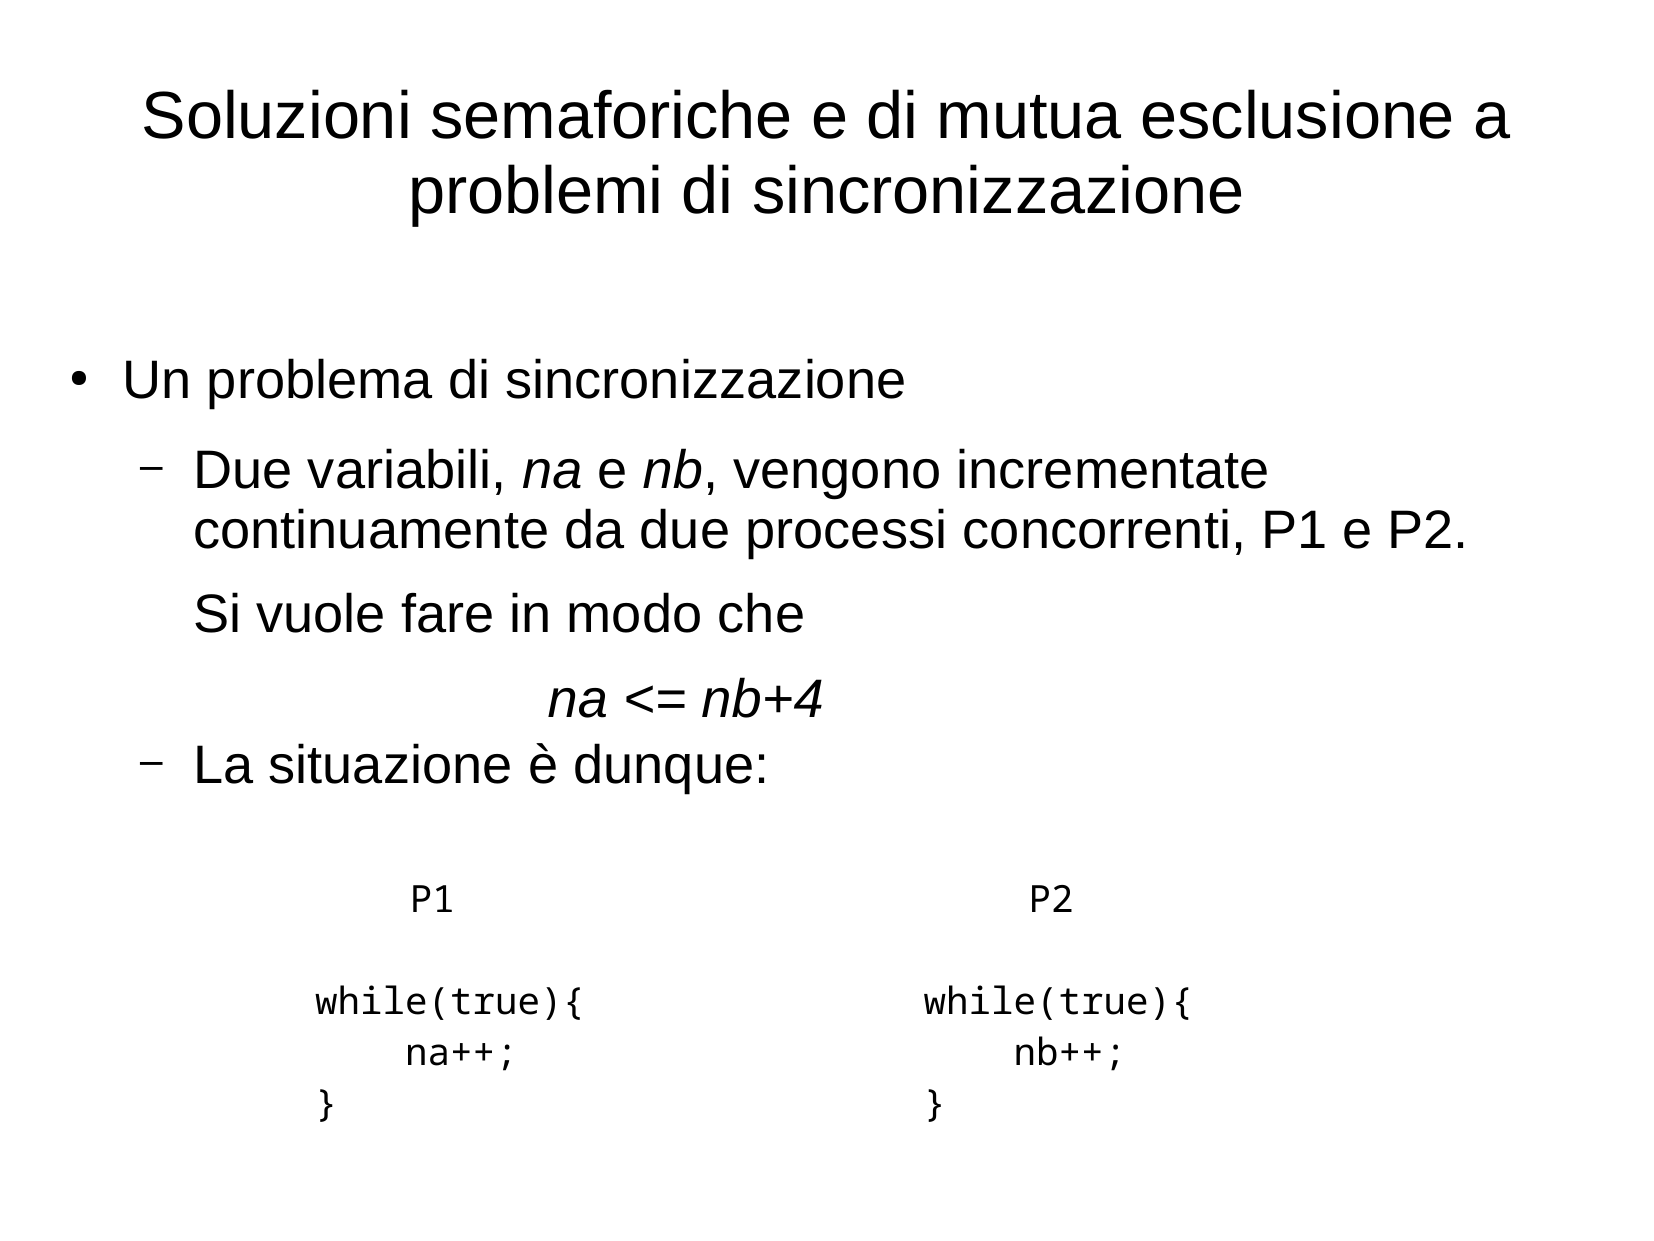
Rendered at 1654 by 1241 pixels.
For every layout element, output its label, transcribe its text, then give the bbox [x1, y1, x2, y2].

text_box P1 while(true){ na++; } [300, 864, 605, 1099]
text_box P2 while(true){ nb++; } [908, 864, 1251, 1100]
list Un problema di sincronizzazione Due variabili, na e nb, vengono incrementate continuamente da due processi concorrenti, P1 e P2. Si vuole fare in modo che na <= nb+4 La situazione è dunque: [51, 349, 1612, 1069]
title Soluzioni semaforiche e di mutua esclusione a problemi di sincronizzazione [82, 49, 1571, 257]
